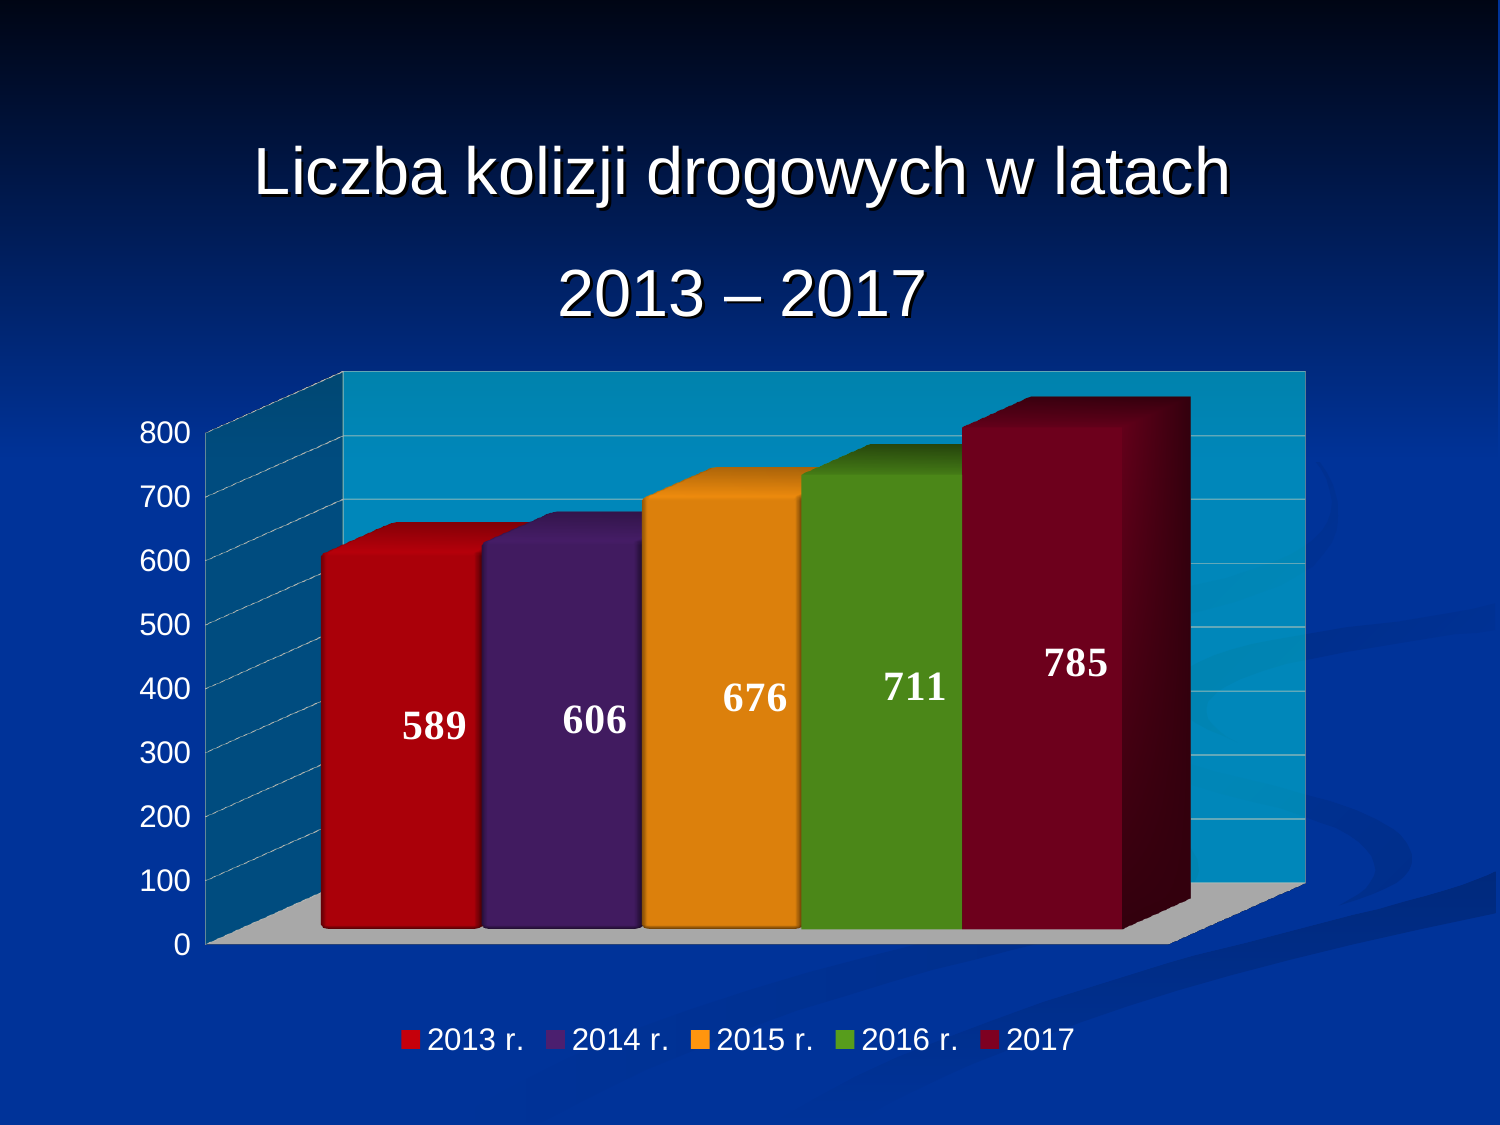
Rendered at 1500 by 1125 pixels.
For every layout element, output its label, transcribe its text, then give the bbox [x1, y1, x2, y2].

title Liczba kolizji drogowych w latach 2013 – 2017 [68, 119, 1418, 355]
chart [118, 337, 1359, 1063]
